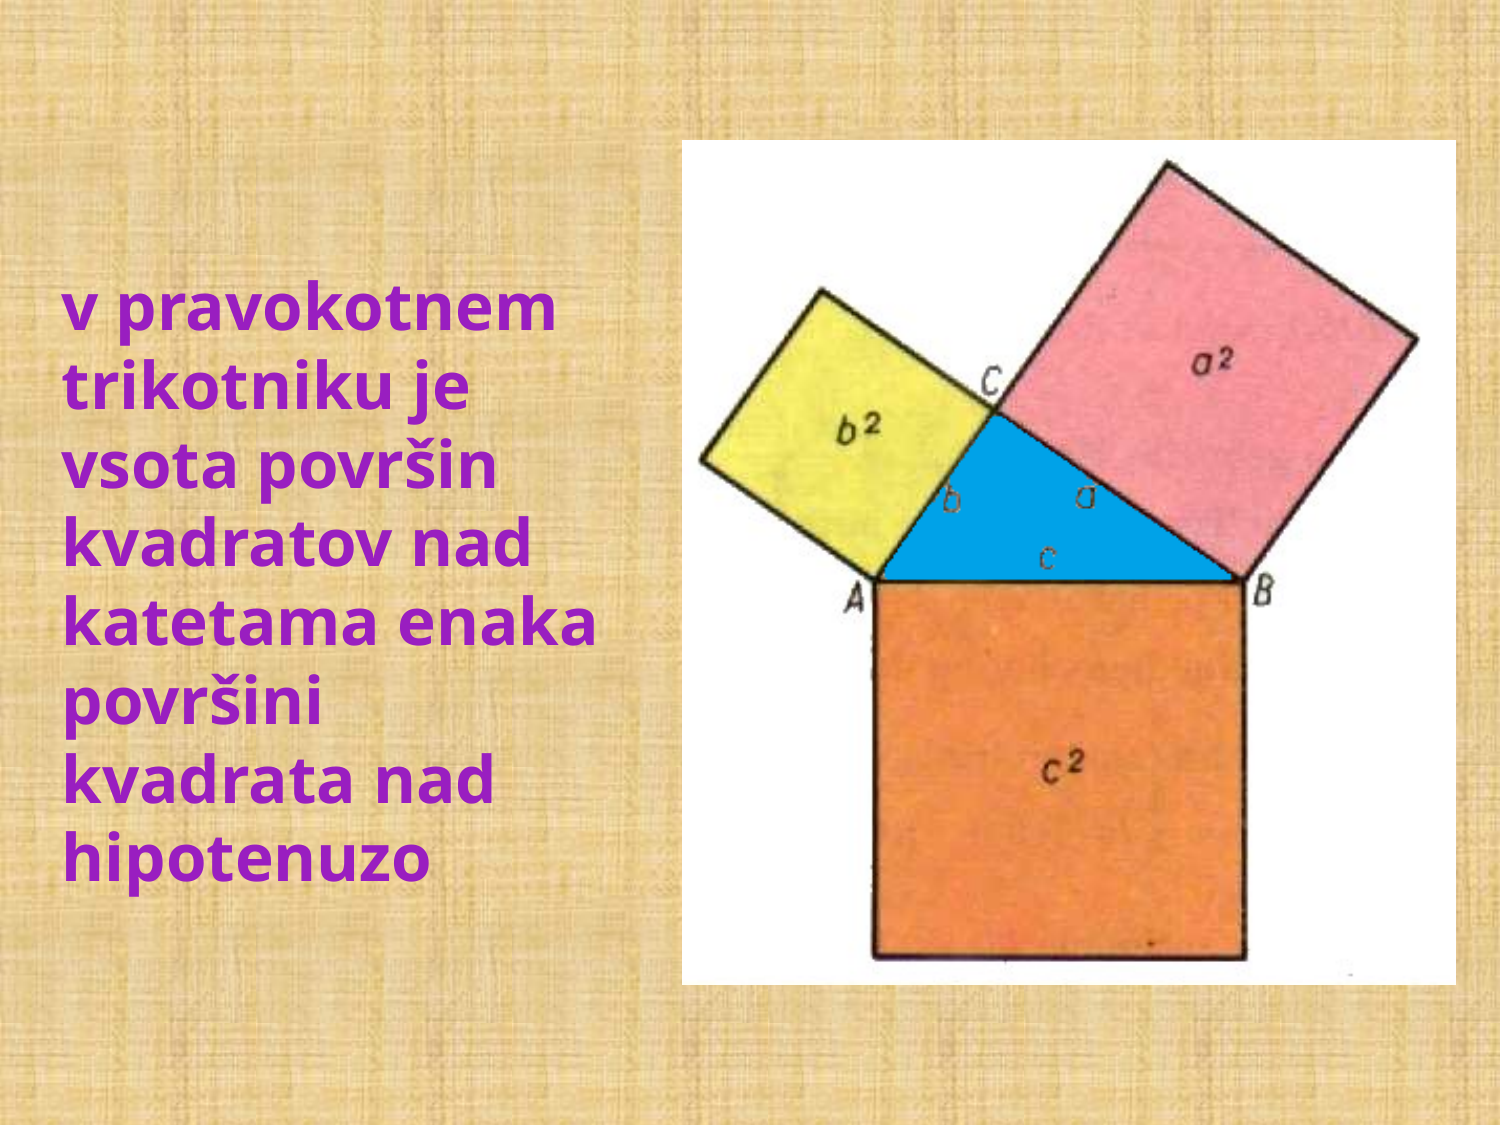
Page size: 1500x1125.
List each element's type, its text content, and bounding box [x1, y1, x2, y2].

picture [0, 0, 1500, 1125]
text_box v pravokotnem trikotniku je vsota površin kvadratov nad katetama enaka površini kvadrata nad hipotenuzo [46, 257, 622, 903]
